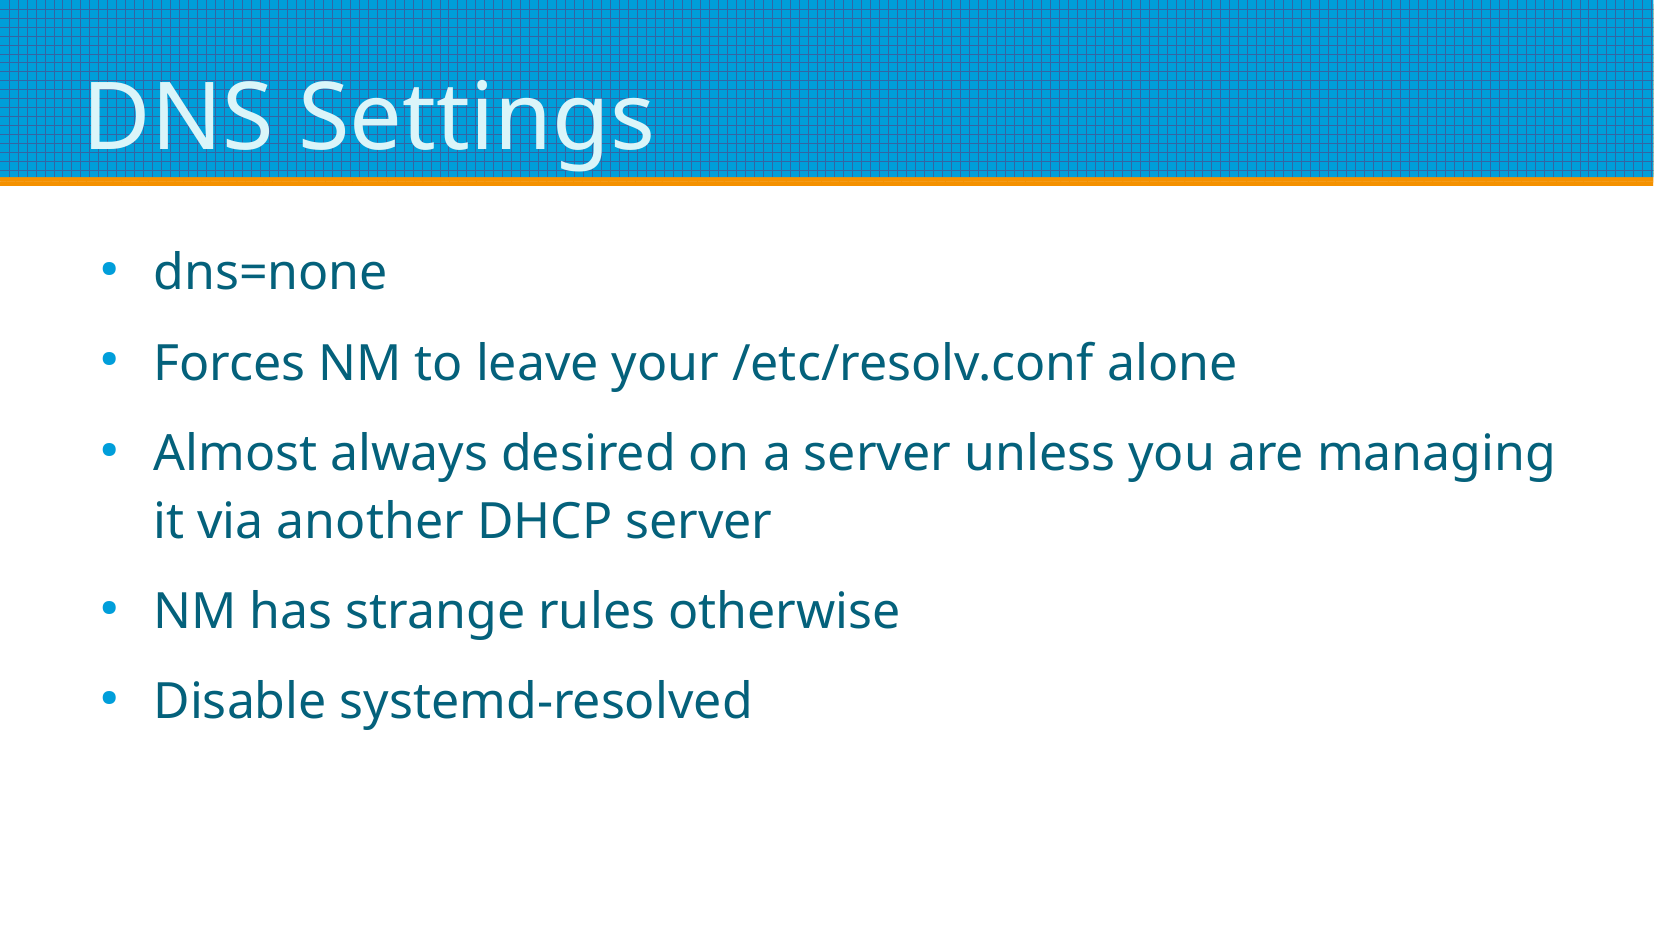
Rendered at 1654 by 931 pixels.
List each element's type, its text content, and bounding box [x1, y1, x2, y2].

title DNS Settings [82, 14, 1571, 178]
list dns=none Forces NM to leave your /etc/resolv.conf alone Almost always desired on a server unless you are managing it via another DHCP server NM has strange rules otherwise Disable systemd-resolved [82, 236, 1571, 813]
